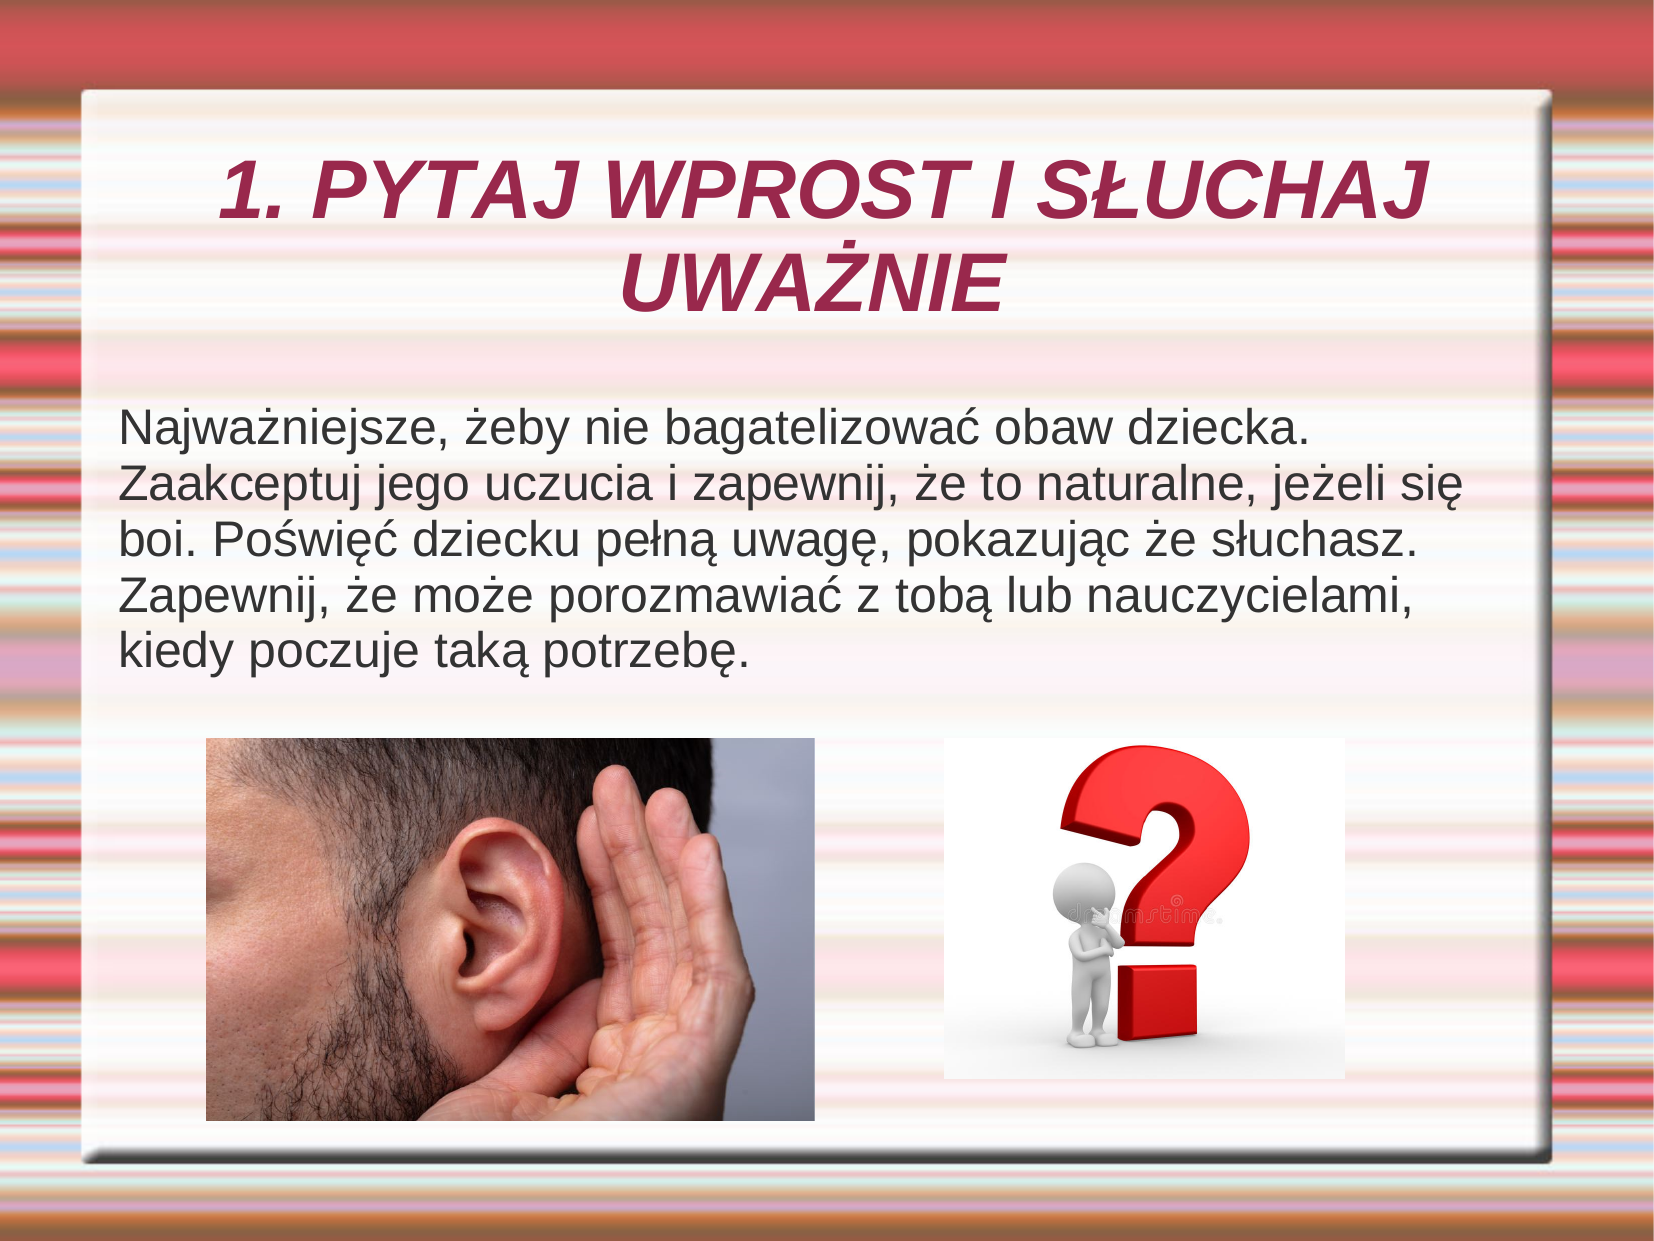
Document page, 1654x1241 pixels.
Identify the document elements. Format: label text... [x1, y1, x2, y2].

list Najważniejsze, żeby nie bagatelizować obaw dziecka. Zaakceptuj jego uczucia i zapewnij, że to naturalne, jeżeli się boi. Poświęć dziecku pełną uwagę, pokazując że słuchasz. Zapewnij, że może porozmawiać z tobą lub nauczycielami, kiedy poczuje taką potrzebę. [118, 399, 1500, 1182]
picture [0, 0, 1654, 1241]
title 1. PYTAJ WPROST I SŁUCHAJ UWAŻNIE [118, 118, 1531, 355]
